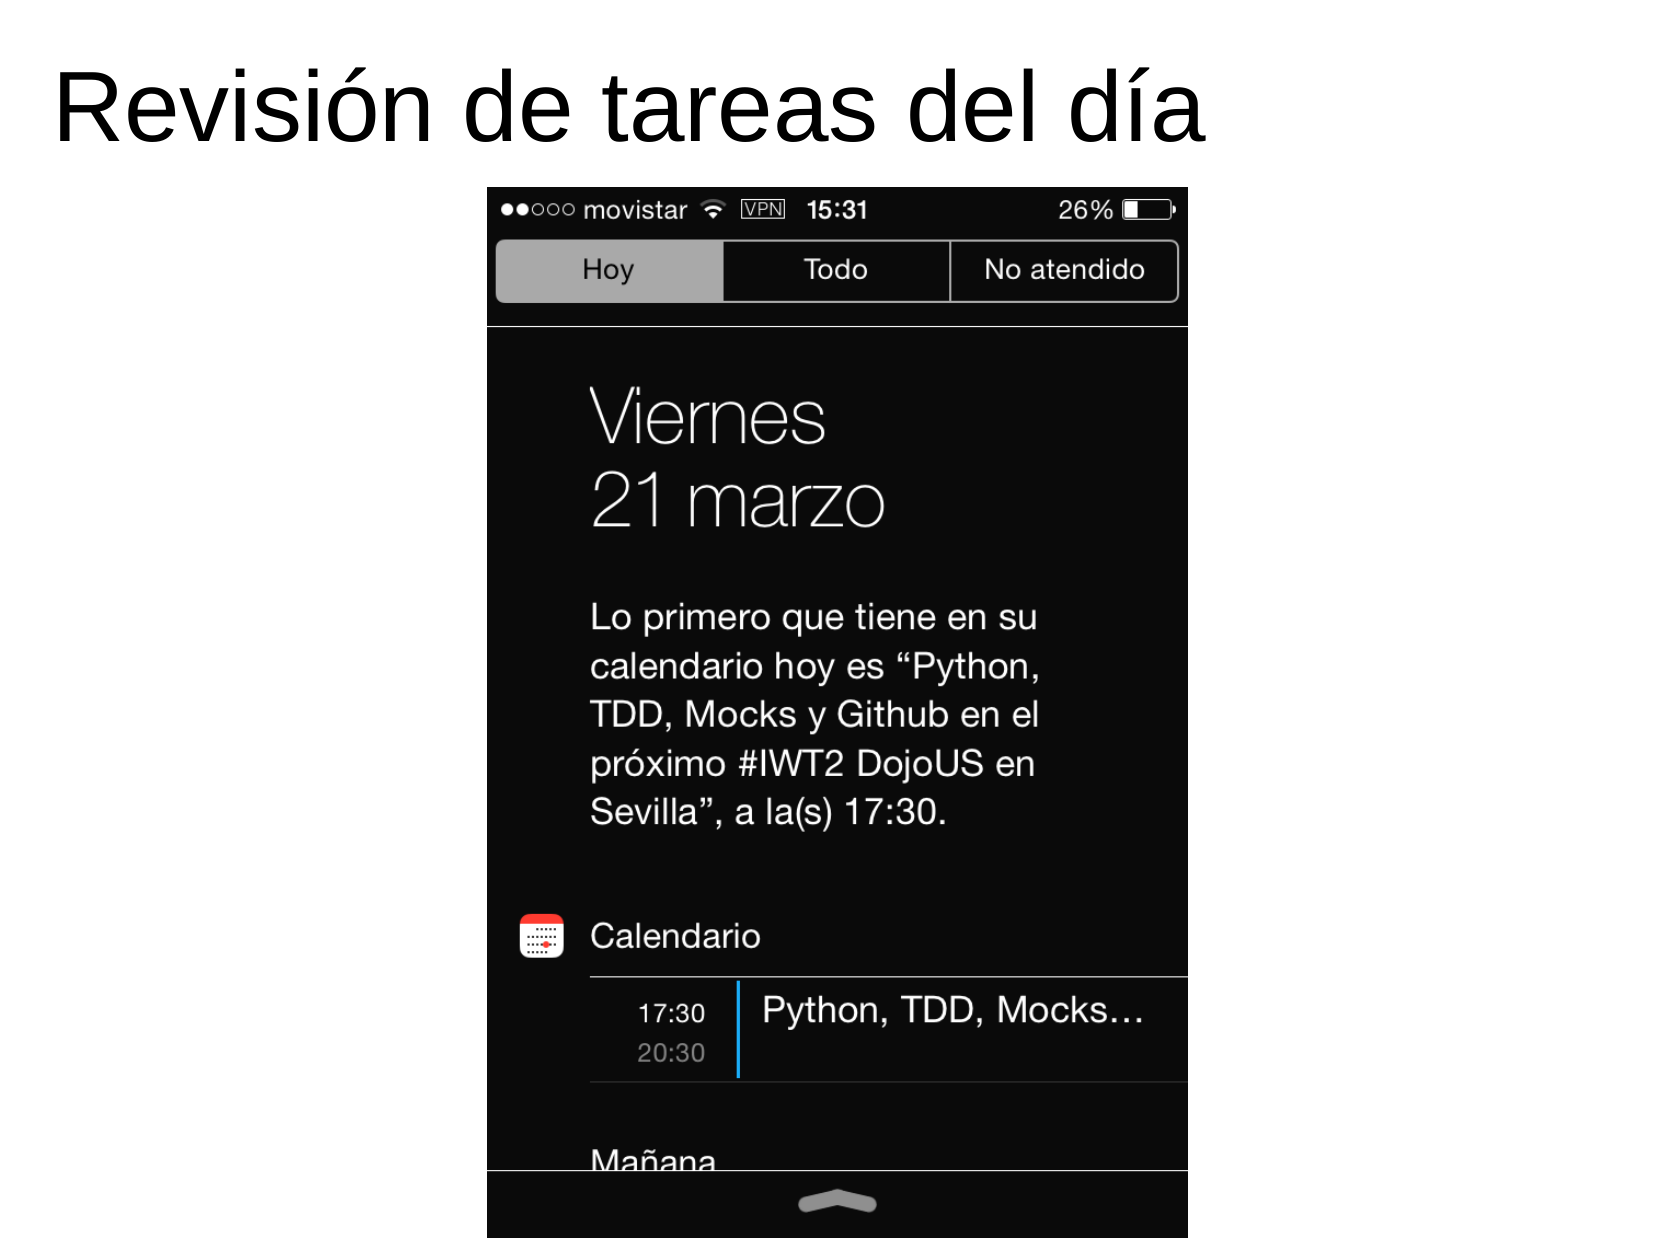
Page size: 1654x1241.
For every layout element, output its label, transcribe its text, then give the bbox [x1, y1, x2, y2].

picture [487, 254, 1188, 1238]
text_box Revisión de tareas del día [37, 43, 1613, 254]
